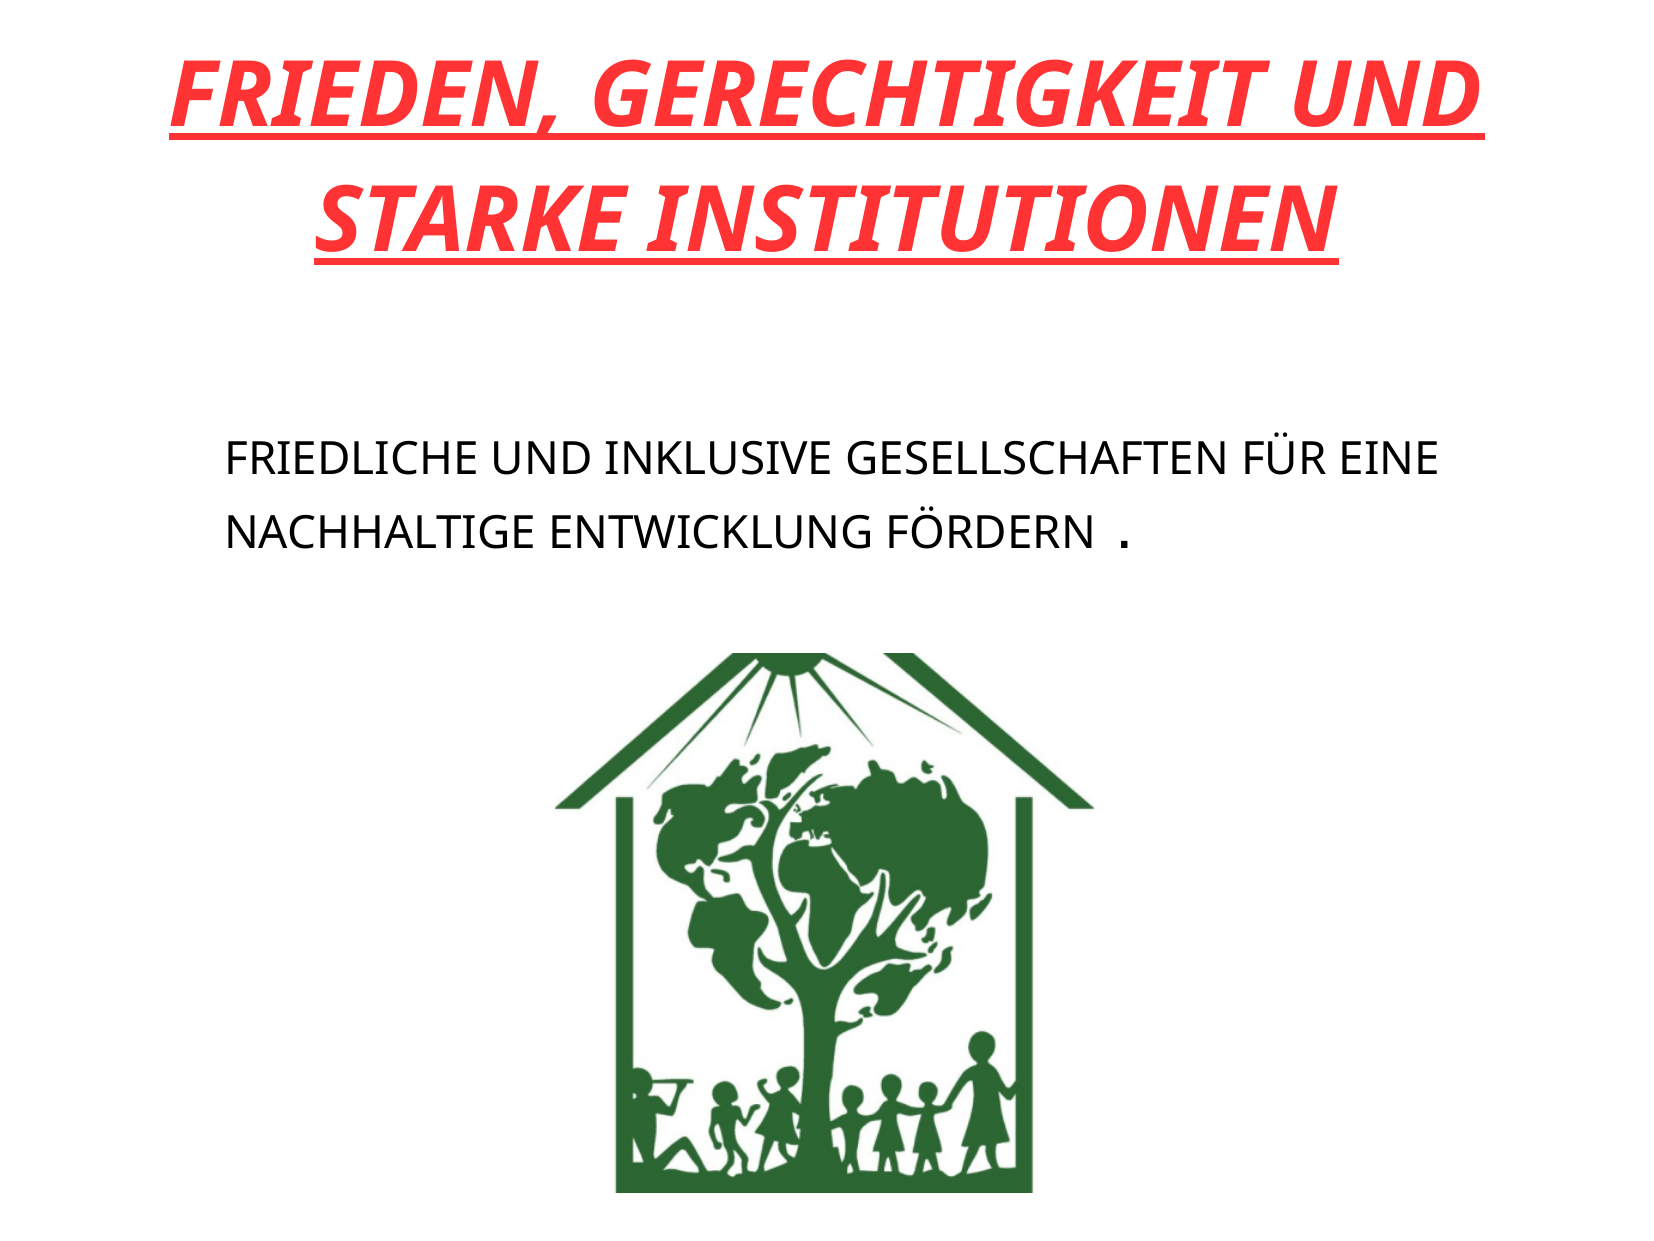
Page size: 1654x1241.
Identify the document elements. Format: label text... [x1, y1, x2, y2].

list FRIEDLICHE UND INKLUSIVE GESELLSCHAFTEN FÜR EINE NACHHALTIGE ENTWICKLUNG FÖRDERN . [153, 425, 1642, 1145]
picture [555, 653, 1094, 1193]
title FRIEDEN, GERECHTIGKEIT UND STARKE INSTITUTIONEN [82, 5, 1571, 301]
